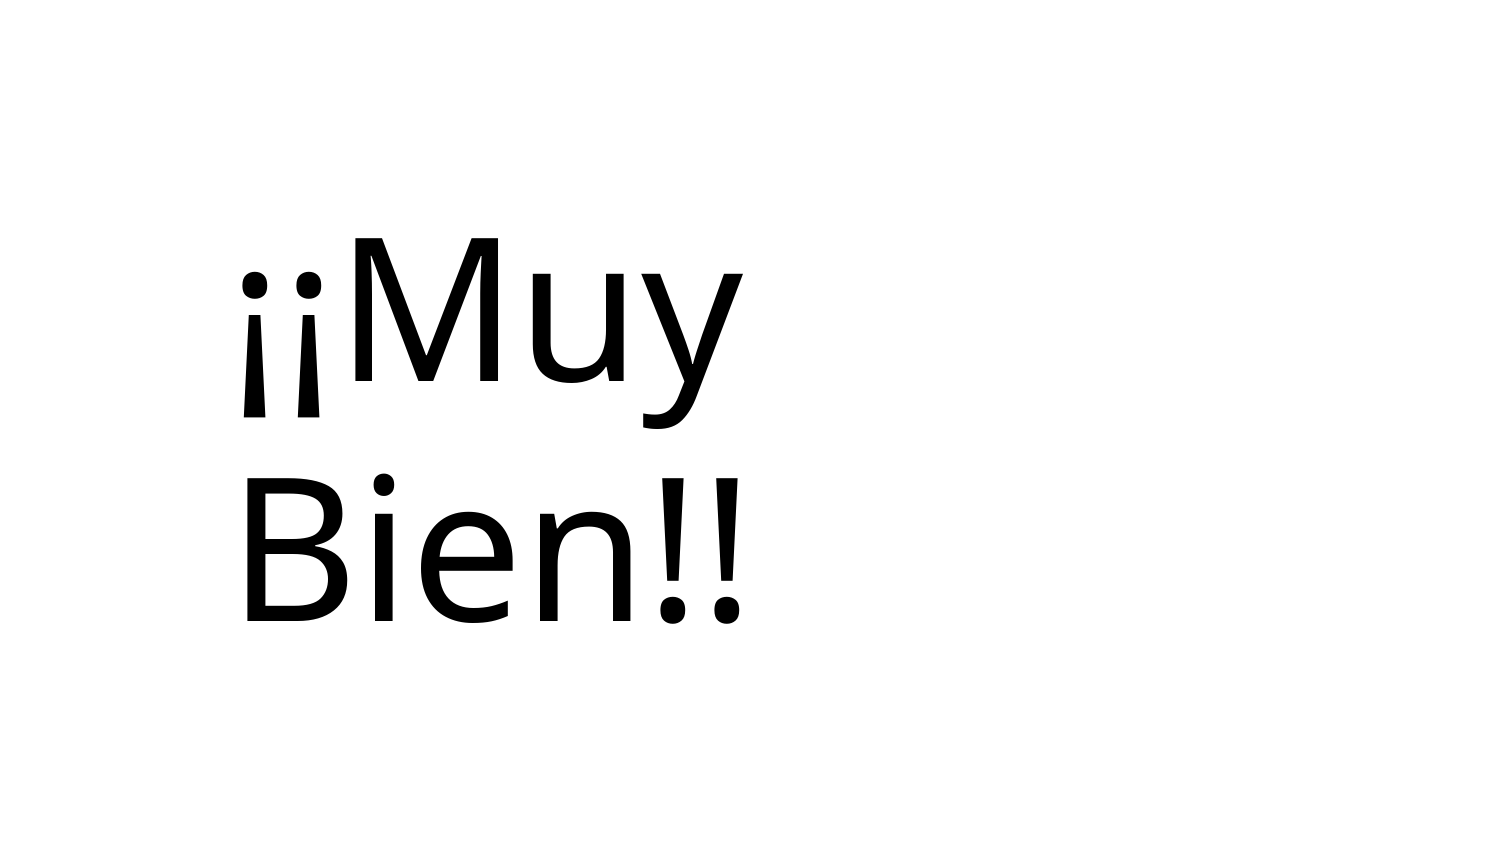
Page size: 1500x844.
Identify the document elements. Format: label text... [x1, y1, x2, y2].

text_box ¡¡Muy Bien!! [214, 124, 1286, 720]
